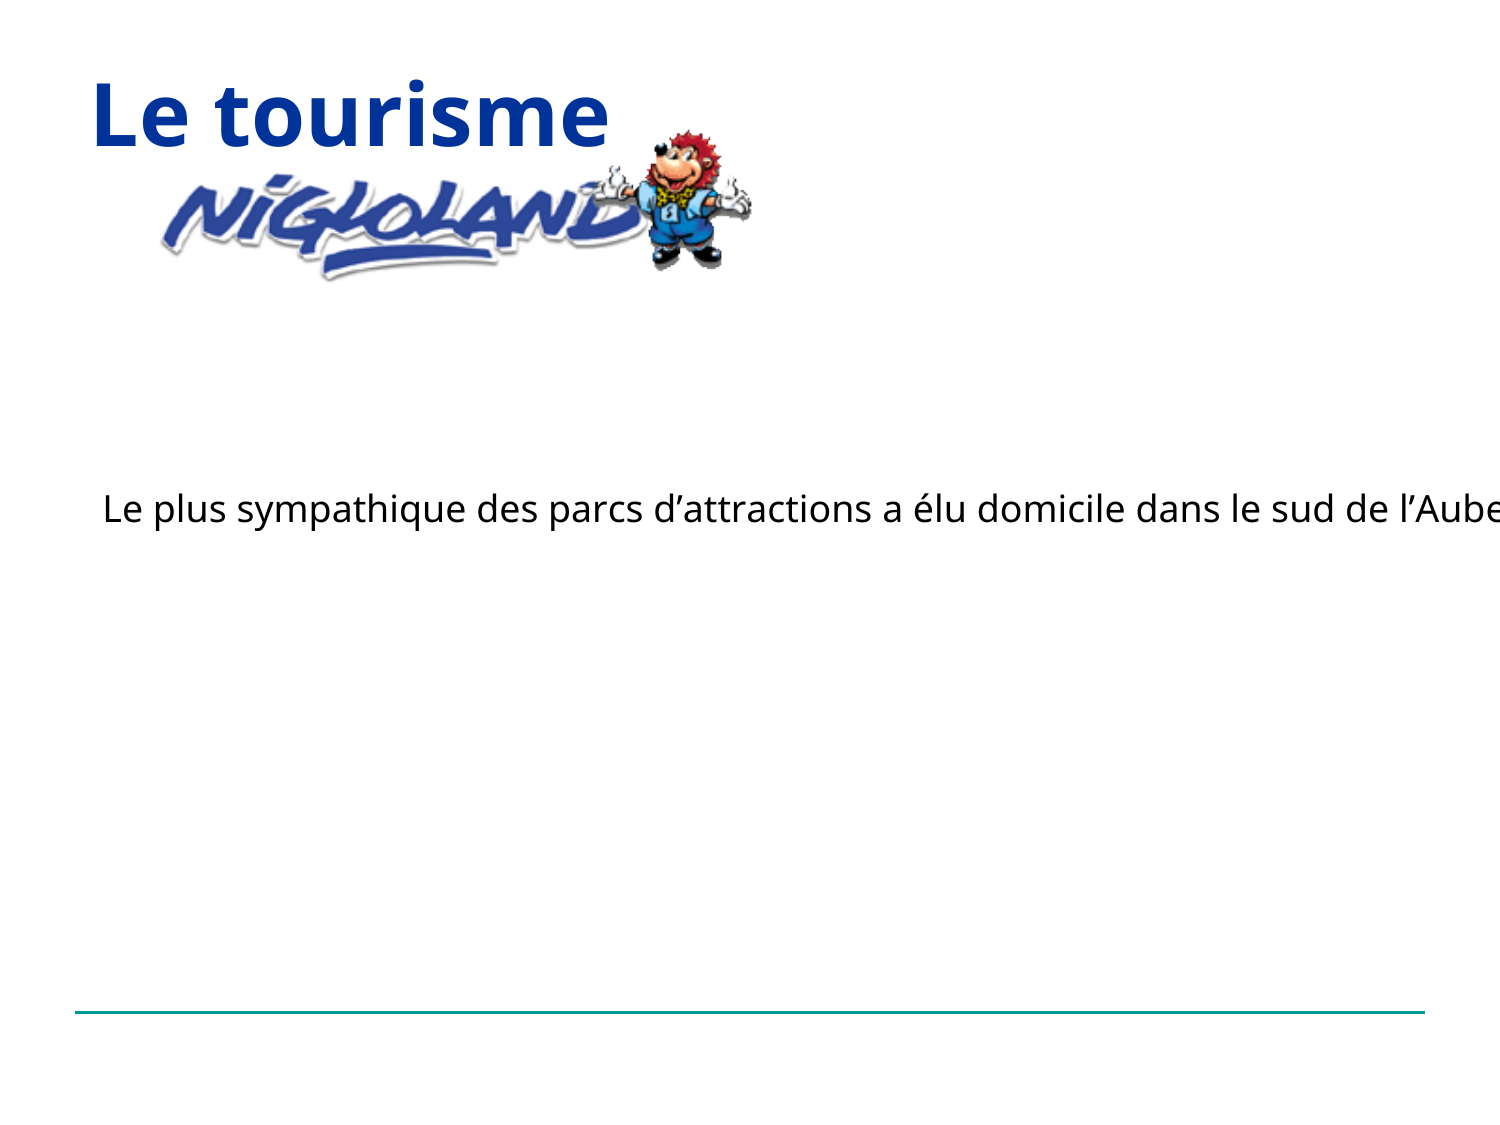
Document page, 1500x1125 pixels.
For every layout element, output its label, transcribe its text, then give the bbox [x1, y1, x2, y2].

title Le tourisme [75, 45, 1426, 233]
text_box Le plus sympathique des parcs d’attractions a élu domicile dans le sud de l’Aube à la fin des années 80. On y vient pour s’amuser tous ensemble au grand air et rire aux éclats des heures durant. Inlassablement. C’est un parc qui a beau être “géant” maintenant, Nigloland a su conserver néanmoins sa dimension humaine. Ses propriétaires y cultivent le sens de l’accueil, les fleurs par dizaines de milliers et un art ancestral de la fête. [87, 274, 1220, 641]
picture [150, 124, 769, 285]
